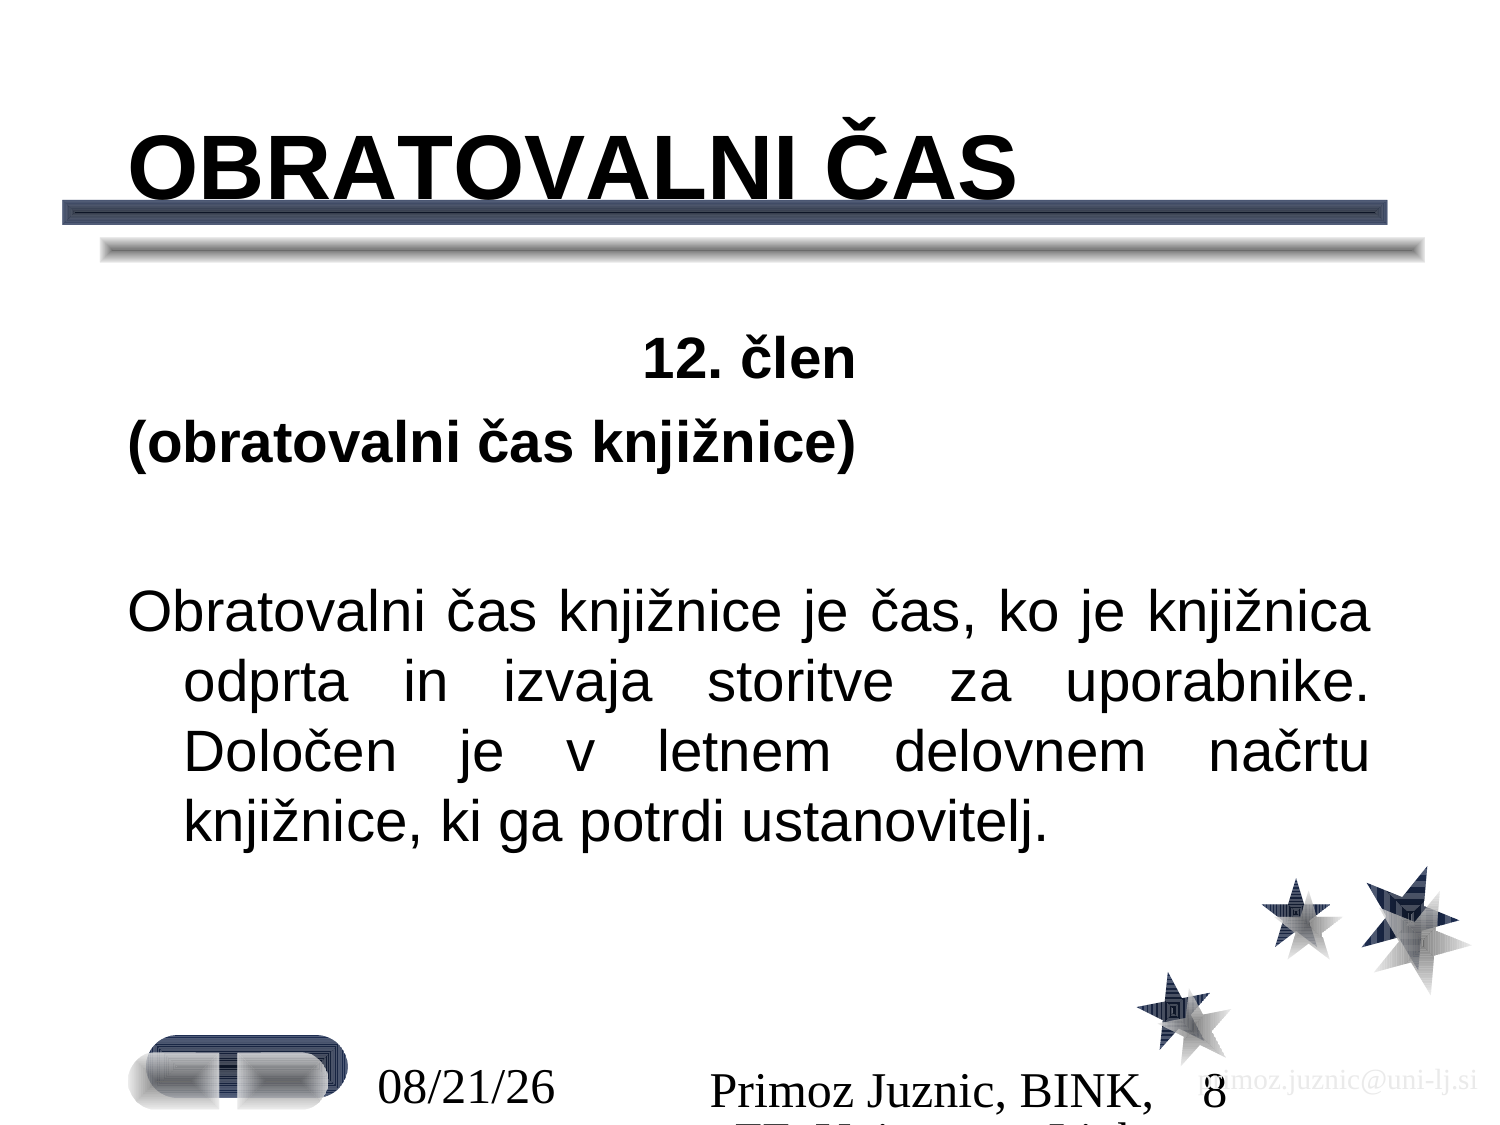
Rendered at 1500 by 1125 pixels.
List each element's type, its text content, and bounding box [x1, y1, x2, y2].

title OBRATOVALNI ČAS [112, 37, 1388, 225]
list 12. člen (obratovalni čas knjižnice) Obratovalni čas knjižnice je čas, ko je knjižnica odprta in izvaja storitve za uporabnike. Določen je v letnem delovnem načrtu knjižnice, ki ga potrdi ustanovitelj. [112, 312, 1388, 988]
